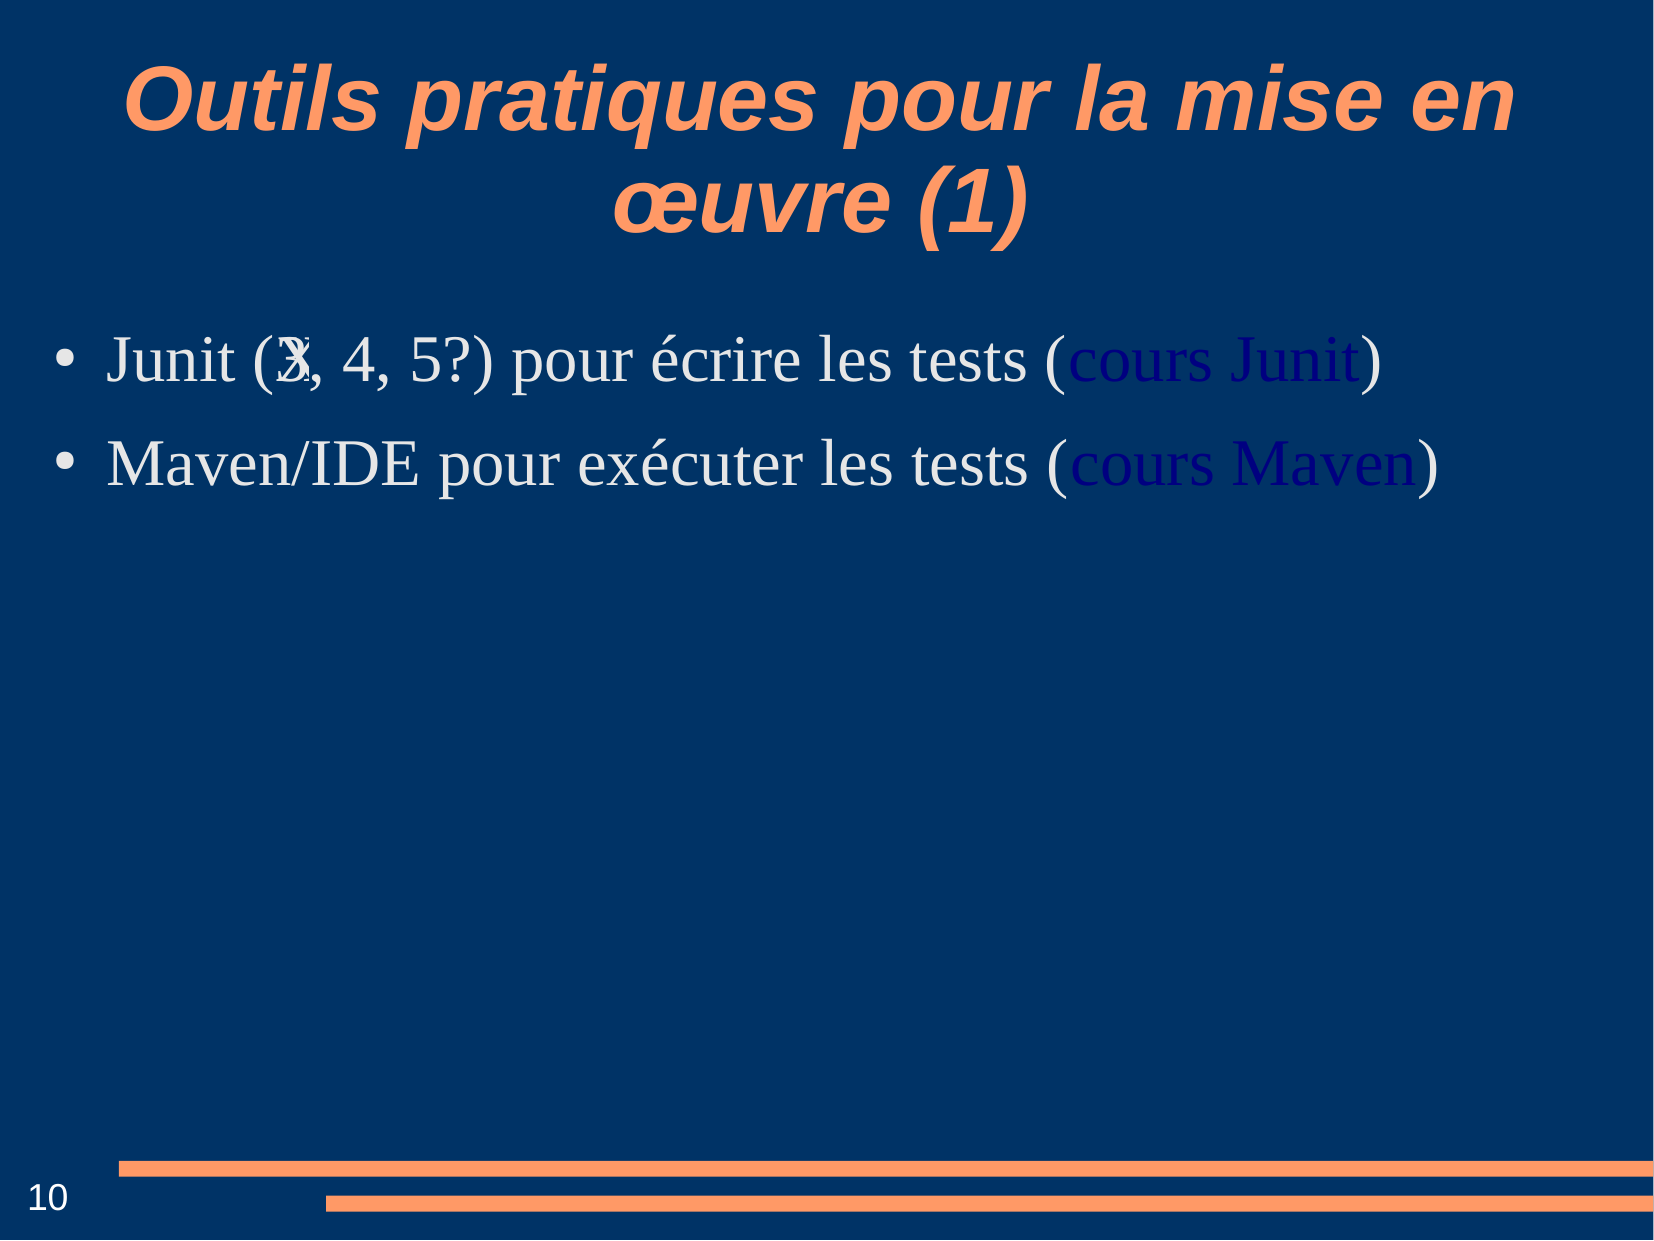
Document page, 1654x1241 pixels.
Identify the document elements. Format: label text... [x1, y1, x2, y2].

list Junit (3, 4, 5?) pour écrire les tests (cours Junit) Maven/IDE pour exécuter les tests (cours Maven) [35, 322, 1607, 1099]
title Outils pratiques pour la mise en œuvre (1) [35, 46, 1607, 254]
